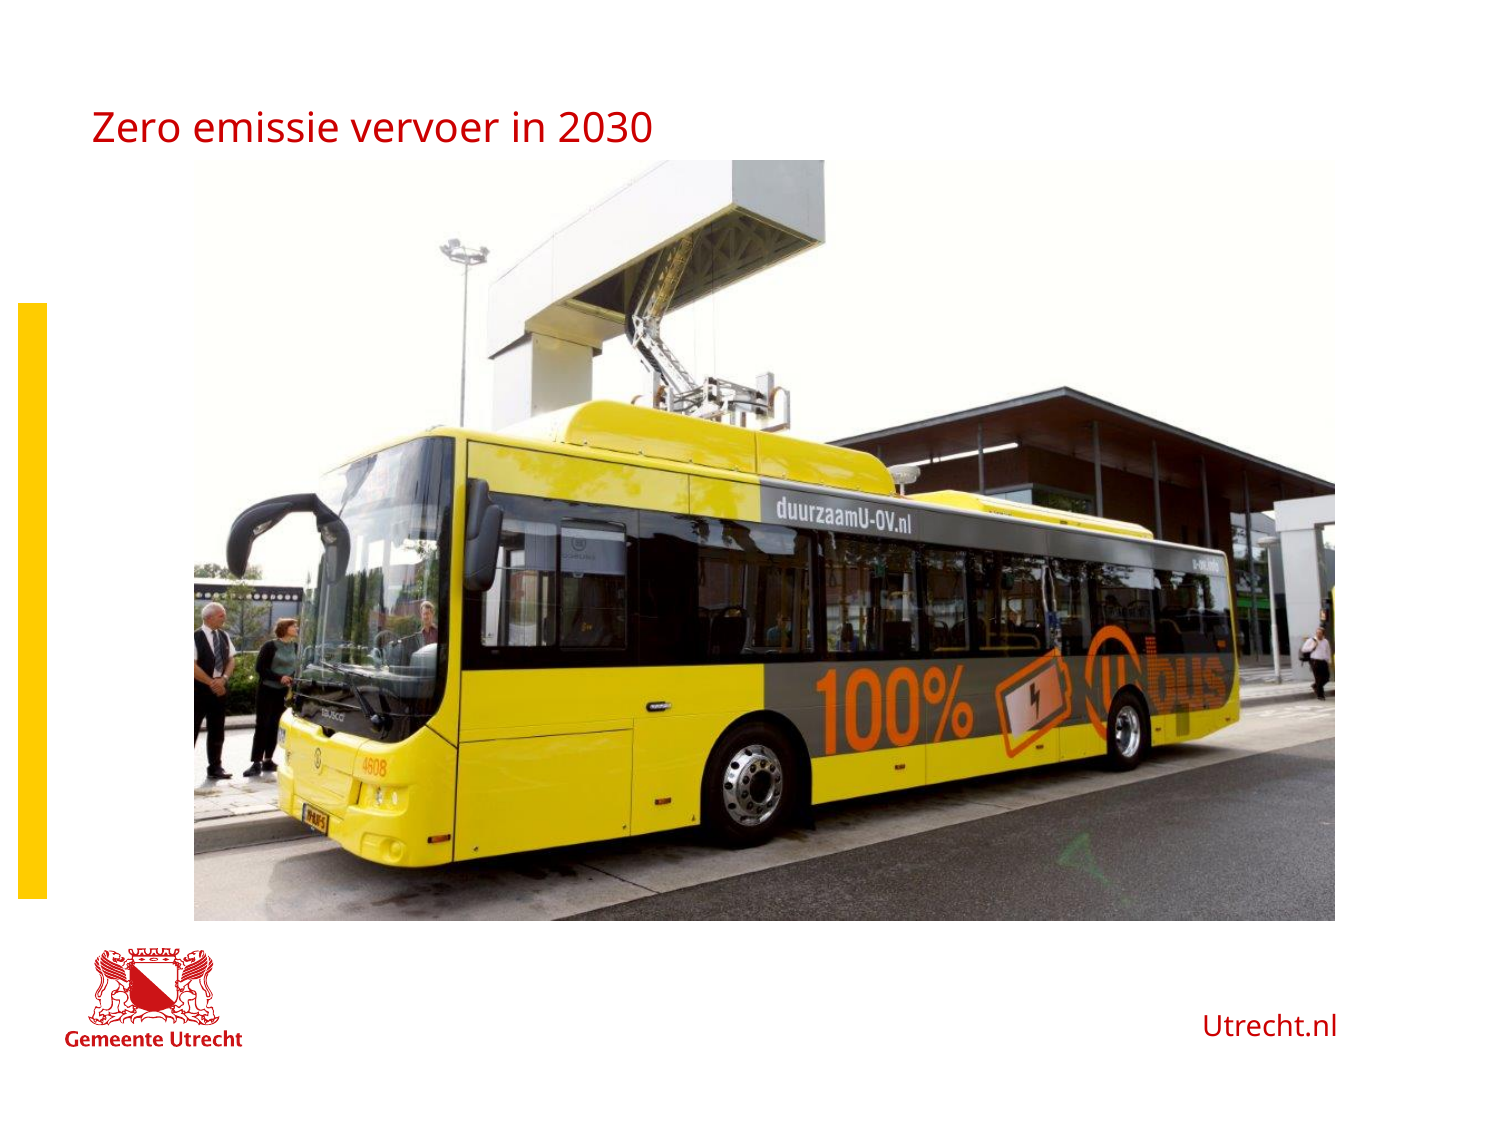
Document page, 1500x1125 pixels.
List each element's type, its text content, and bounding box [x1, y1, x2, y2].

picture [194, 197, 1335, 921]
text_box Zero emissie vervoer in 2030 [76, 54, 1427, 197]
